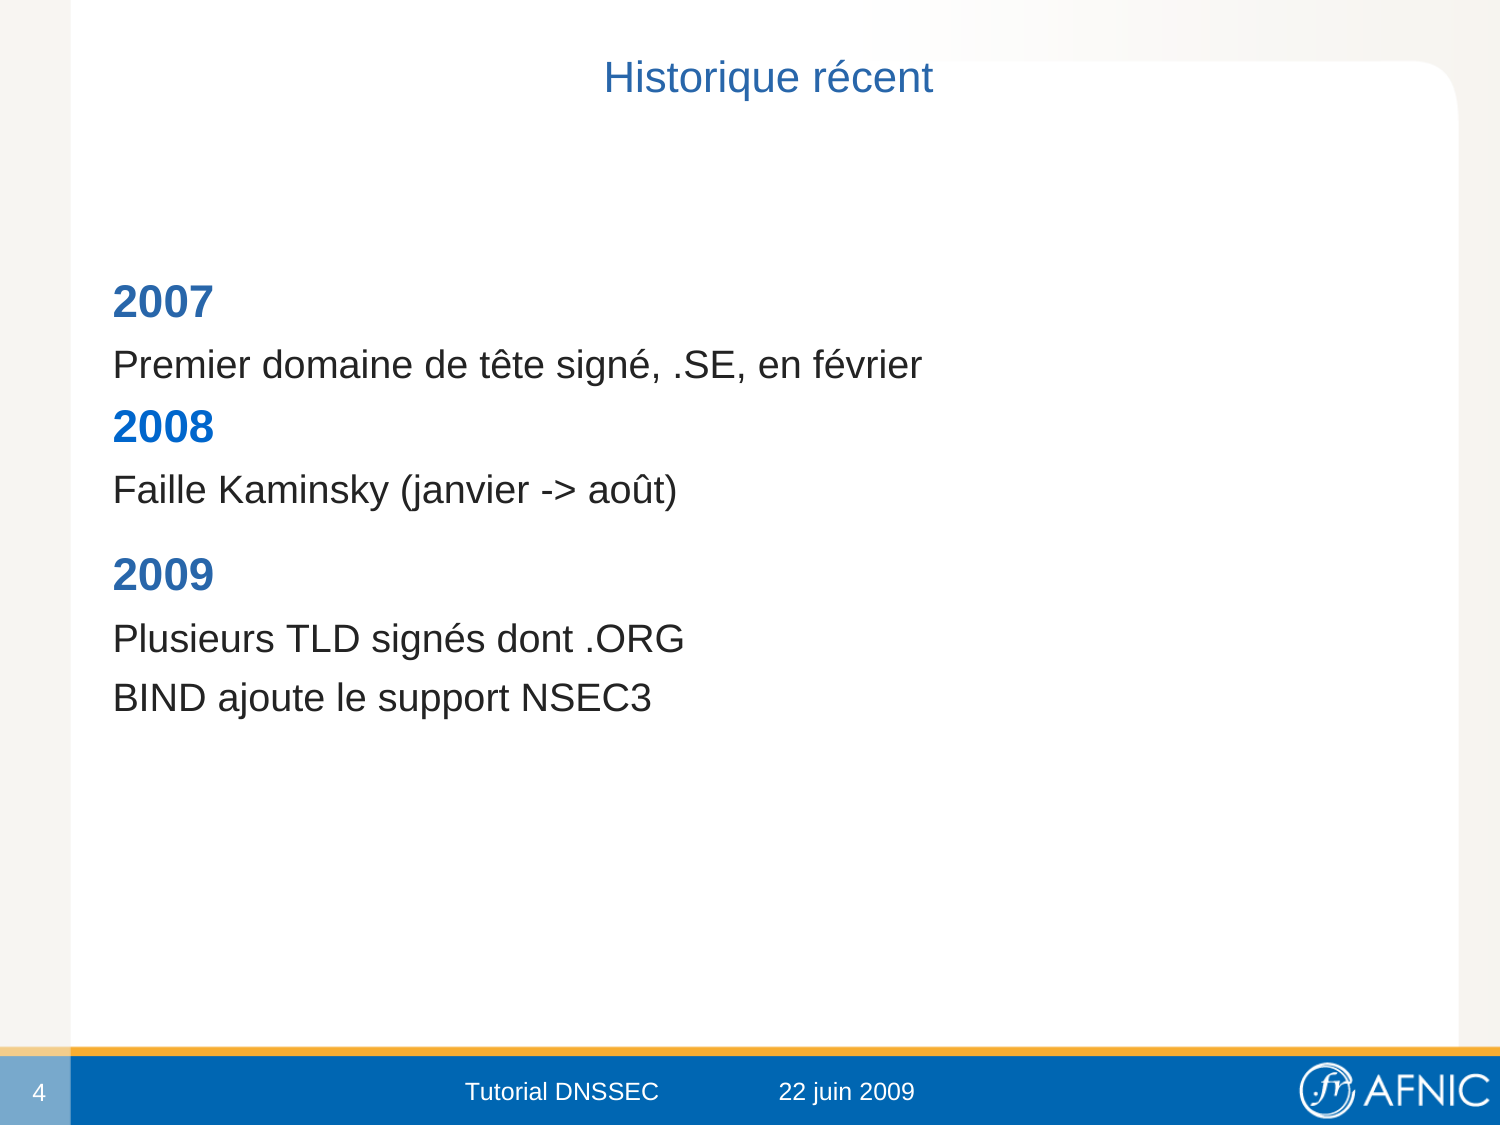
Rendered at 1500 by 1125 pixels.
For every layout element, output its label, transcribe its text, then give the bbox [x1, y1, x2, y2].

list 2007 Premier domaine de tête signé, .SE, en février 2008 Faille Kaminsky (janvier -> août) 2009 Plusieurs TLD signés dont .ORG BIND ajoute le support NSEC3 [112, 266, 1426, 994]
picture [0, 0, 1500, 1125]
title Historique récent [112, 12, 1426, 138]
